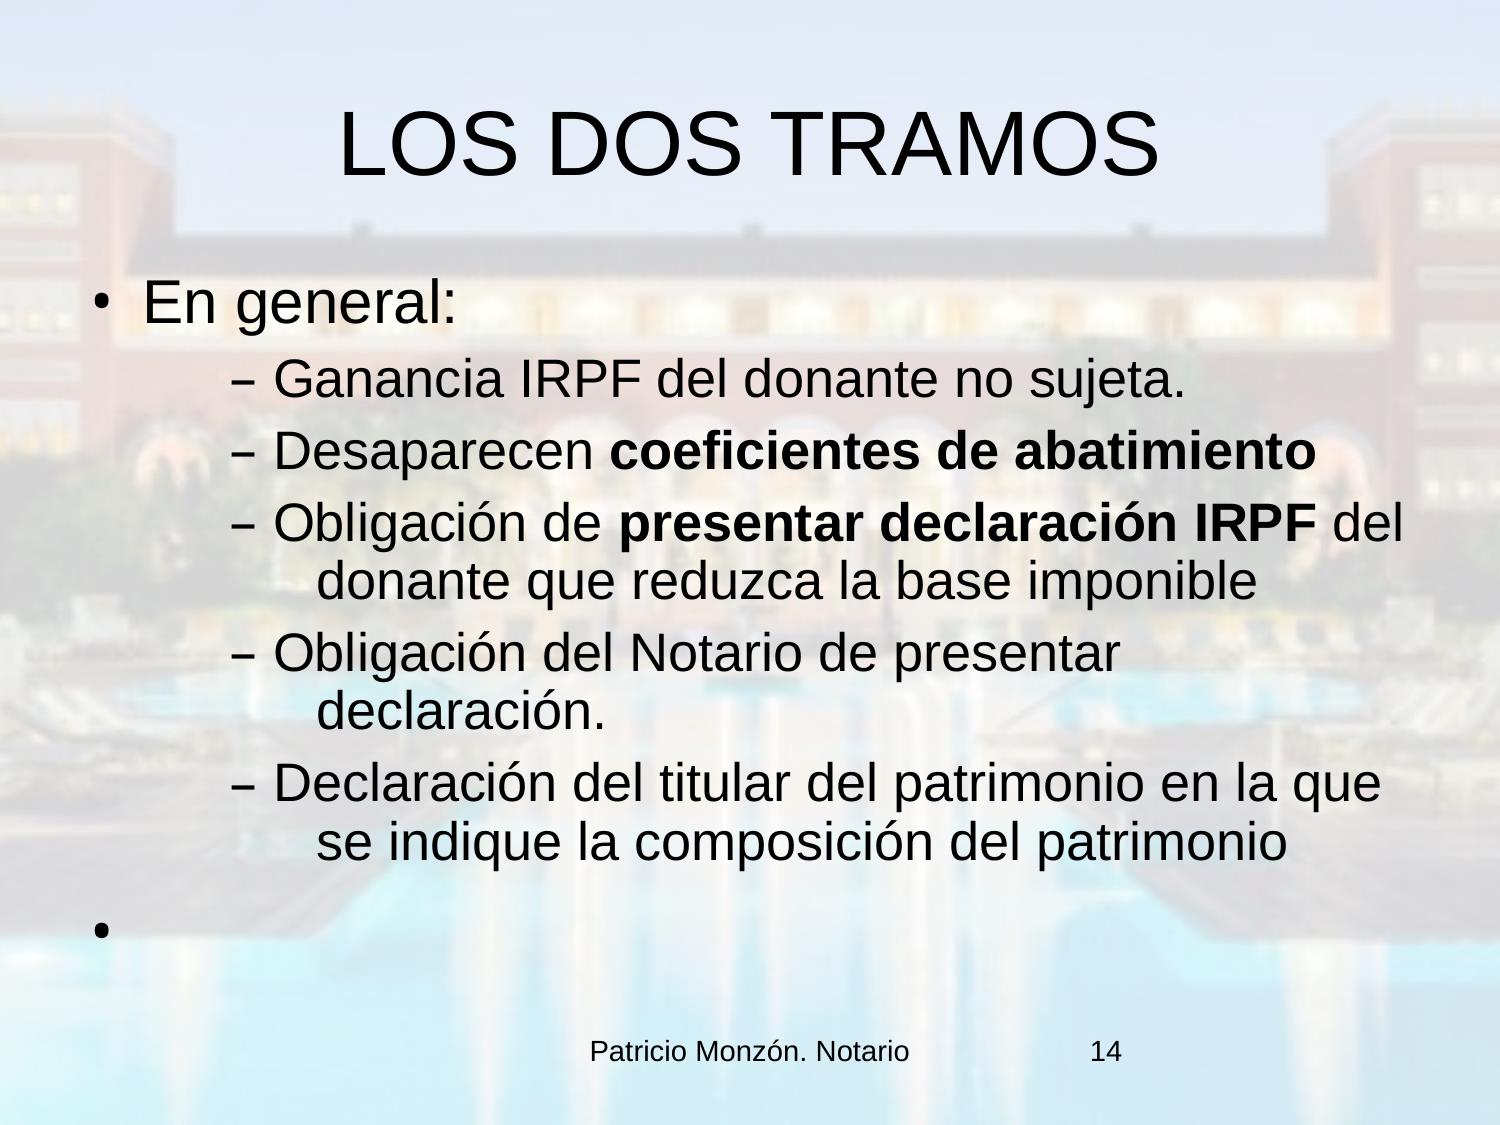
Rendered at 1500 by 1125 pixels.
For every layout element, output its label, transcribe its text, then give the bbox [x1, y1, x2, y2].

title LOS DOS TRAMOS [75, 45, 1426, 233]
list En general: Ganancia IRPF del donante no sujeta. Desaparecen coeficientes de abatimiento Obligación de presentar declaración IRPF del donante que reduzca la base imponible Obligación del Notario de presentar declaración. Declaración del titular del patrimonio en la que se indique la composición del patrimonio [75, 262, 1426, 1005]
text_box Patricio Monzón. Notario [512, 1024, 988, 1103]
text_box [1074, 1024, 1426, 1103]
